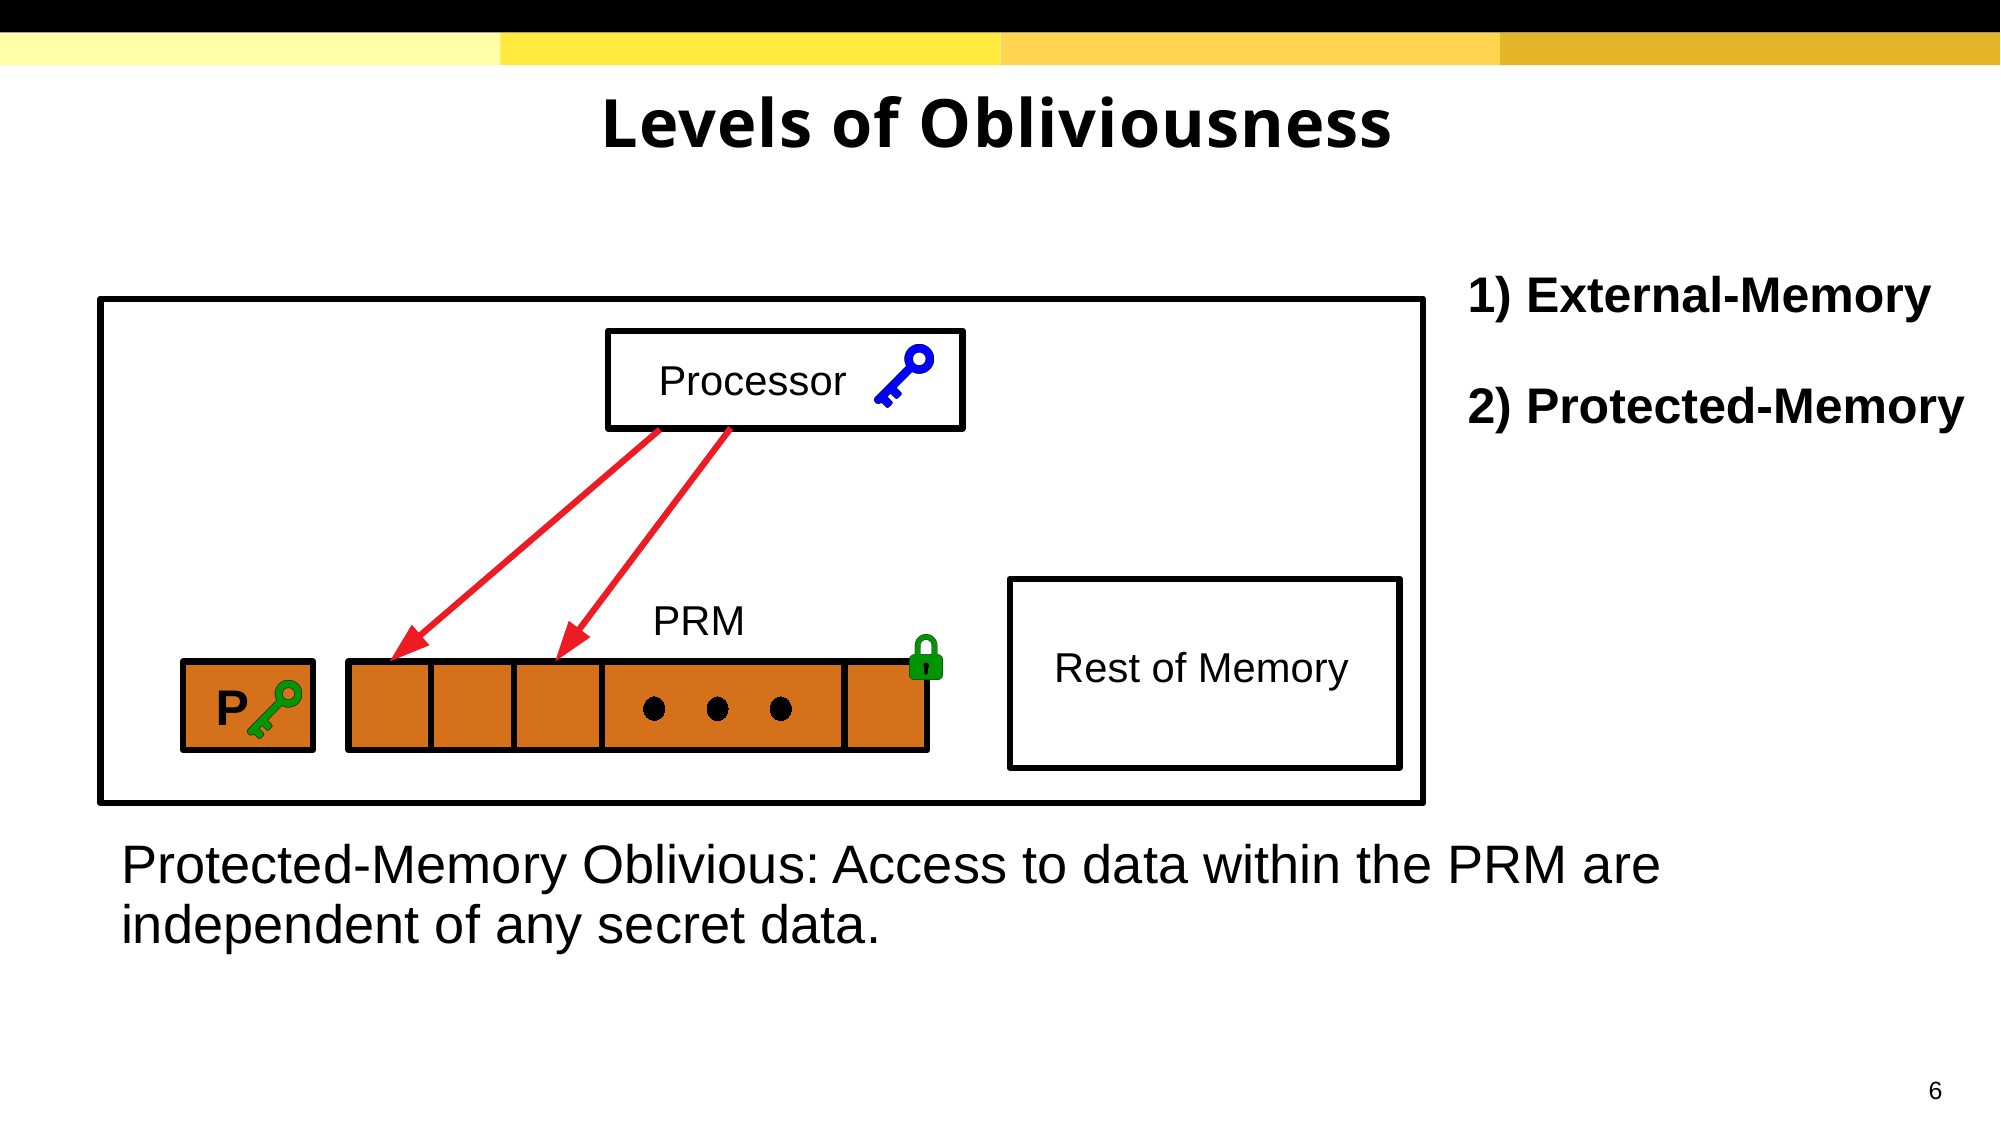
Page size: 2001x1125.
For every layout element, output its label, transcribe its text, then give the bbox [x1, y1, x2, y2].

picture [874, 344, 934, 408]
text_box [100, 298, 1424, 804]
picture [909, 634, 943, 680]
text_box Processor [643, 350, 880, 417]
text_box PRM [637, 590, 761, 652]
text_box Rest of Memory [1039, 637, 1364, 700]
text_box P [200, 673, 264, 744]
text_box 6 [1913, 1069, 1958, 1113]
title Levels of Obliviousness [48, 53, 1947, 201]
picture [247, 680, 302, 739]
text_box External-Memory Protected-Memory [1452, 259, 1985, 442]
text_box Protected-Memory Oblivious: Access to data within the PRM are independent of any secret data. [106, 826, 1855, 1016]
